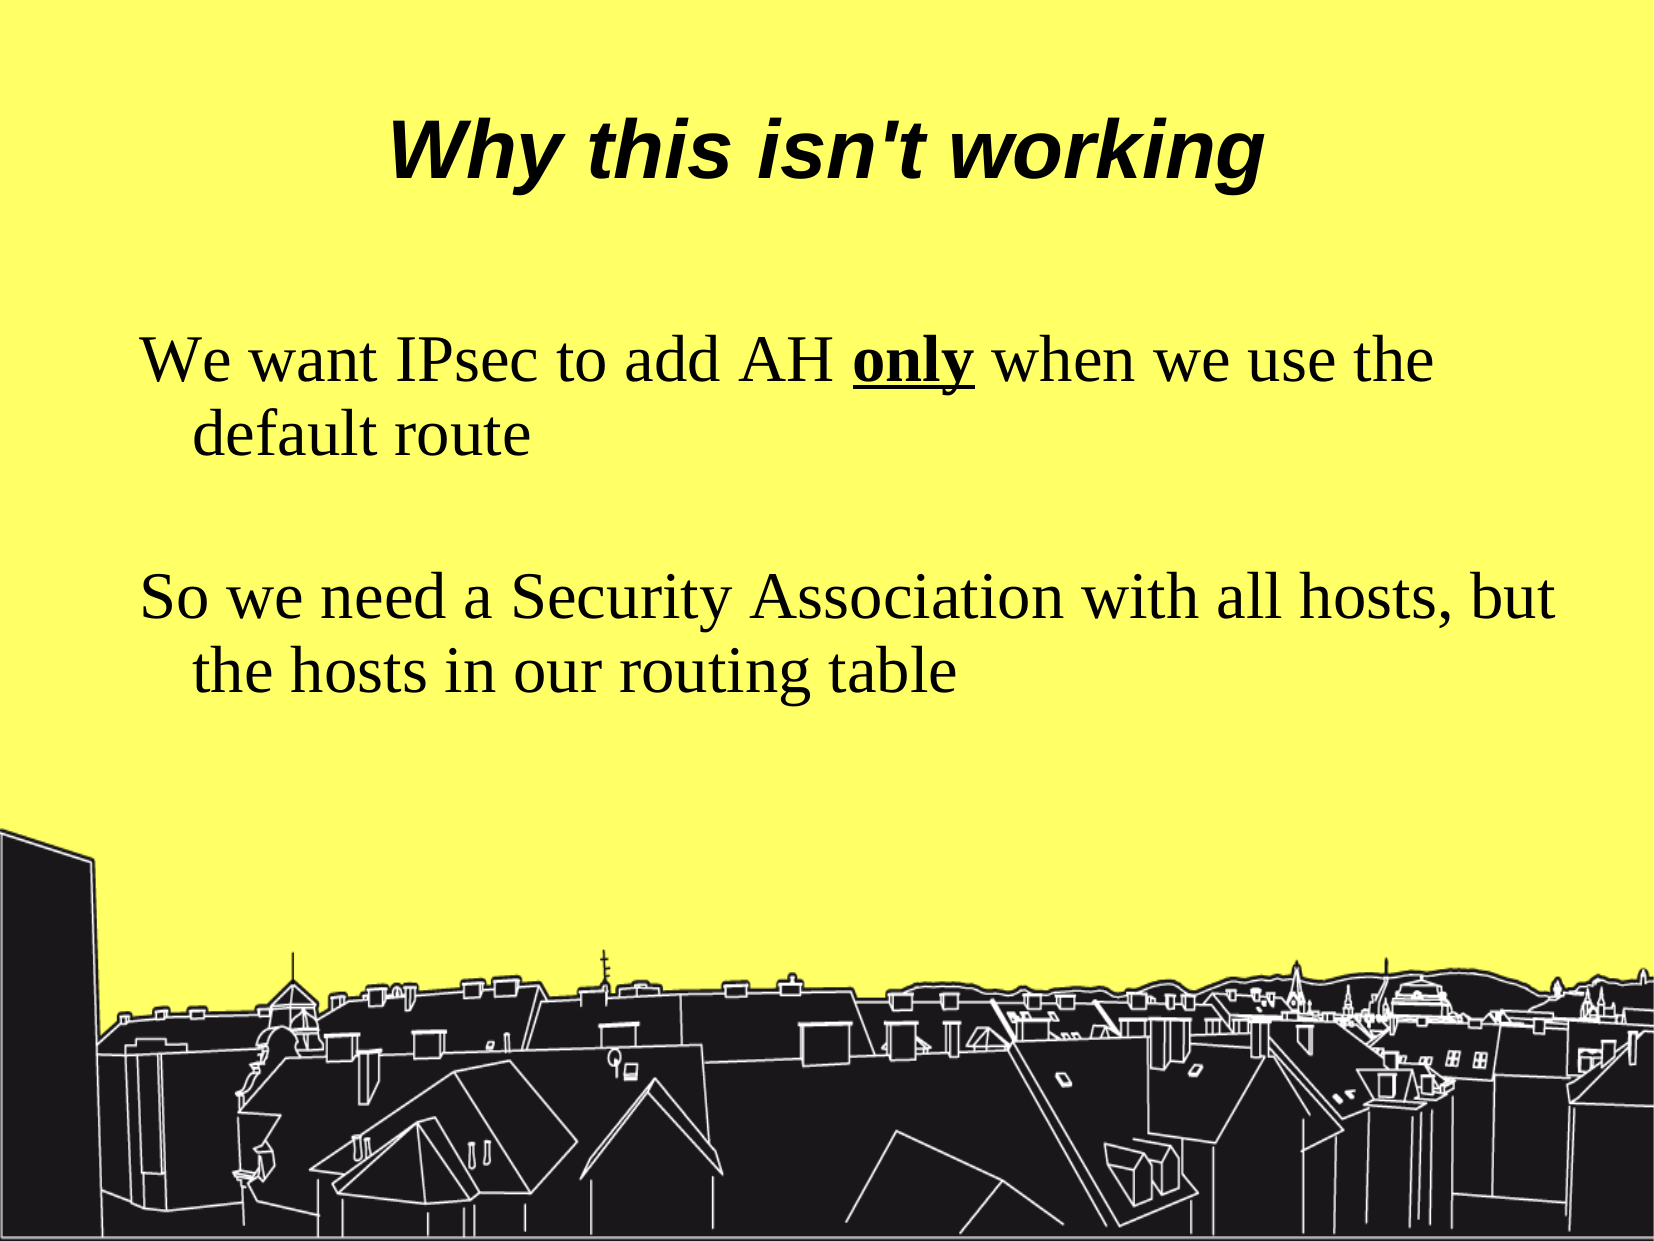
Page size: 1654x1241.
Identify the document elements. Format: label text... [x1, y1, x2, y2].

picture [0, 827, 1654, 1241]
list We want IPsec to add AH only when we use the default route So we need a Security Association with all hosts, but the hosts in our routing table [121, 322, 1561, 1133]
title Why this isn't working [121, 46, 1534, 254]
